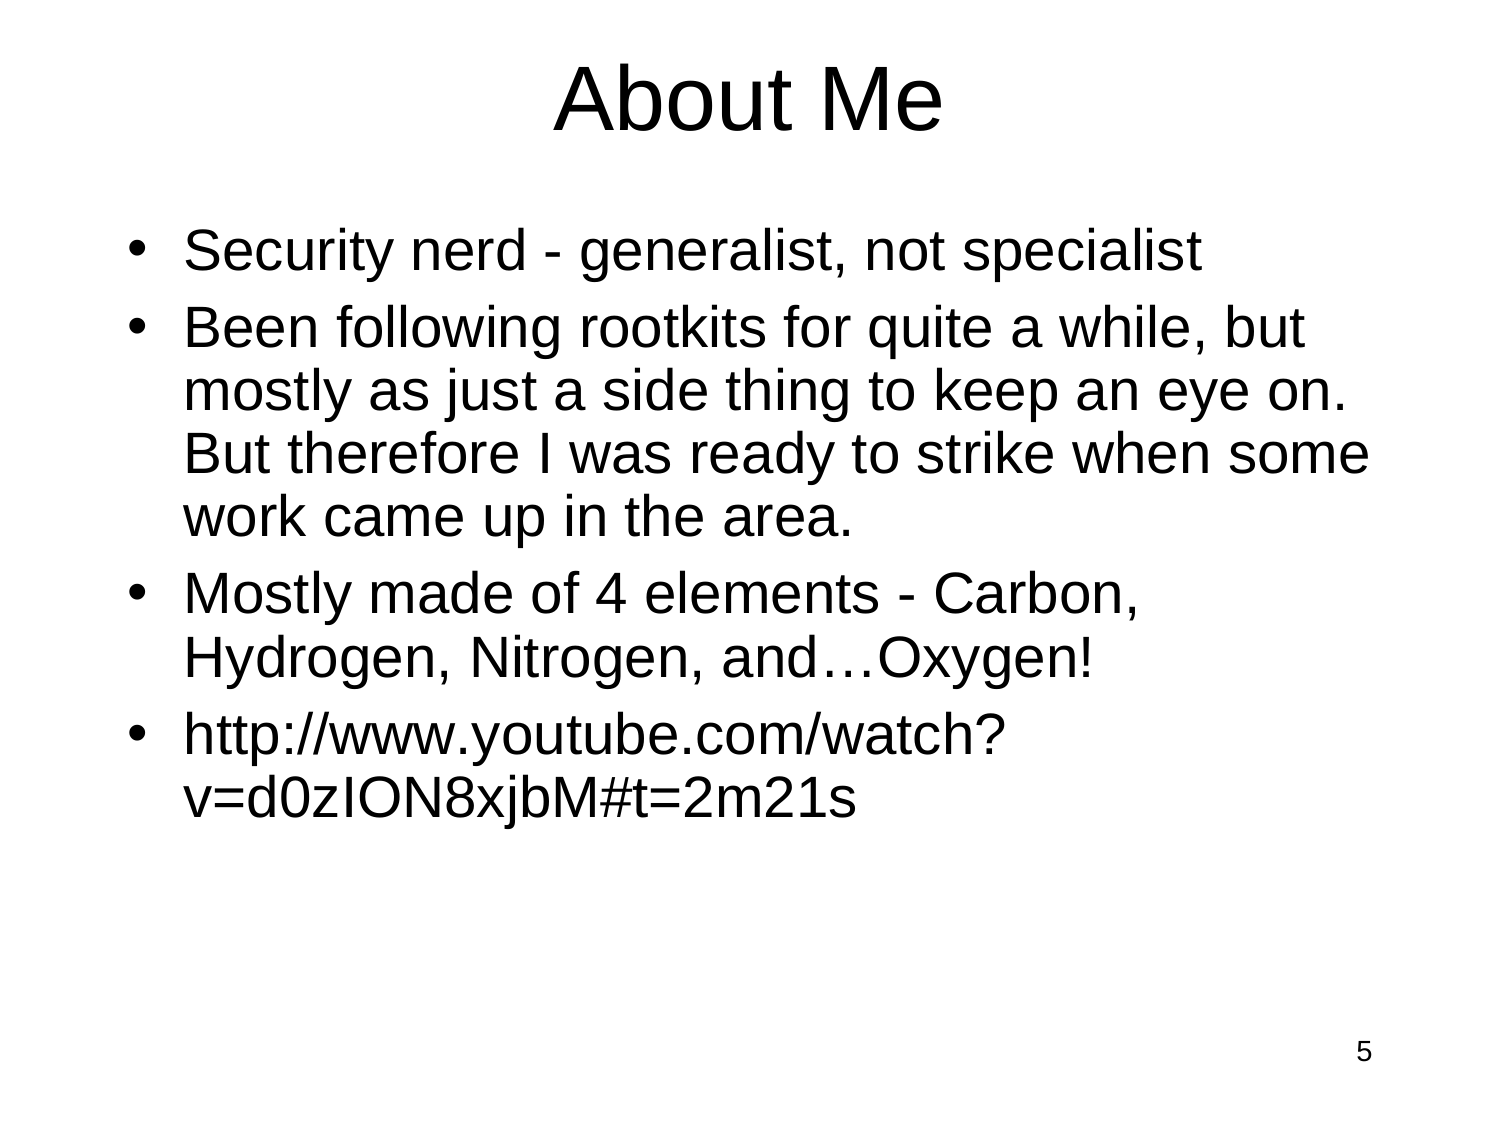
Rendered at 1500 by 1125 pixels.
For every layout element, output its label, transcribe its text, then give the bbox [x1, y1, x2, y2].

list Security nerd - generalist, not specialist Been following rootkits for quite a while, but mostly as just a side thing to keep an eye on. But therefore I was ready to strike when some work came up in the area. Mostly made of 4 elements - Carbon, Hydrogen, Nitrogen, and…Oxygen! http://www.youtube.com/watch?v=d0zION8xjbM#t=2m21s [112, 212, 1388, 1000]
title About Me [0, 0, 1500, 188]
text_box <number> [1074, 1025, 1388, 1101]
